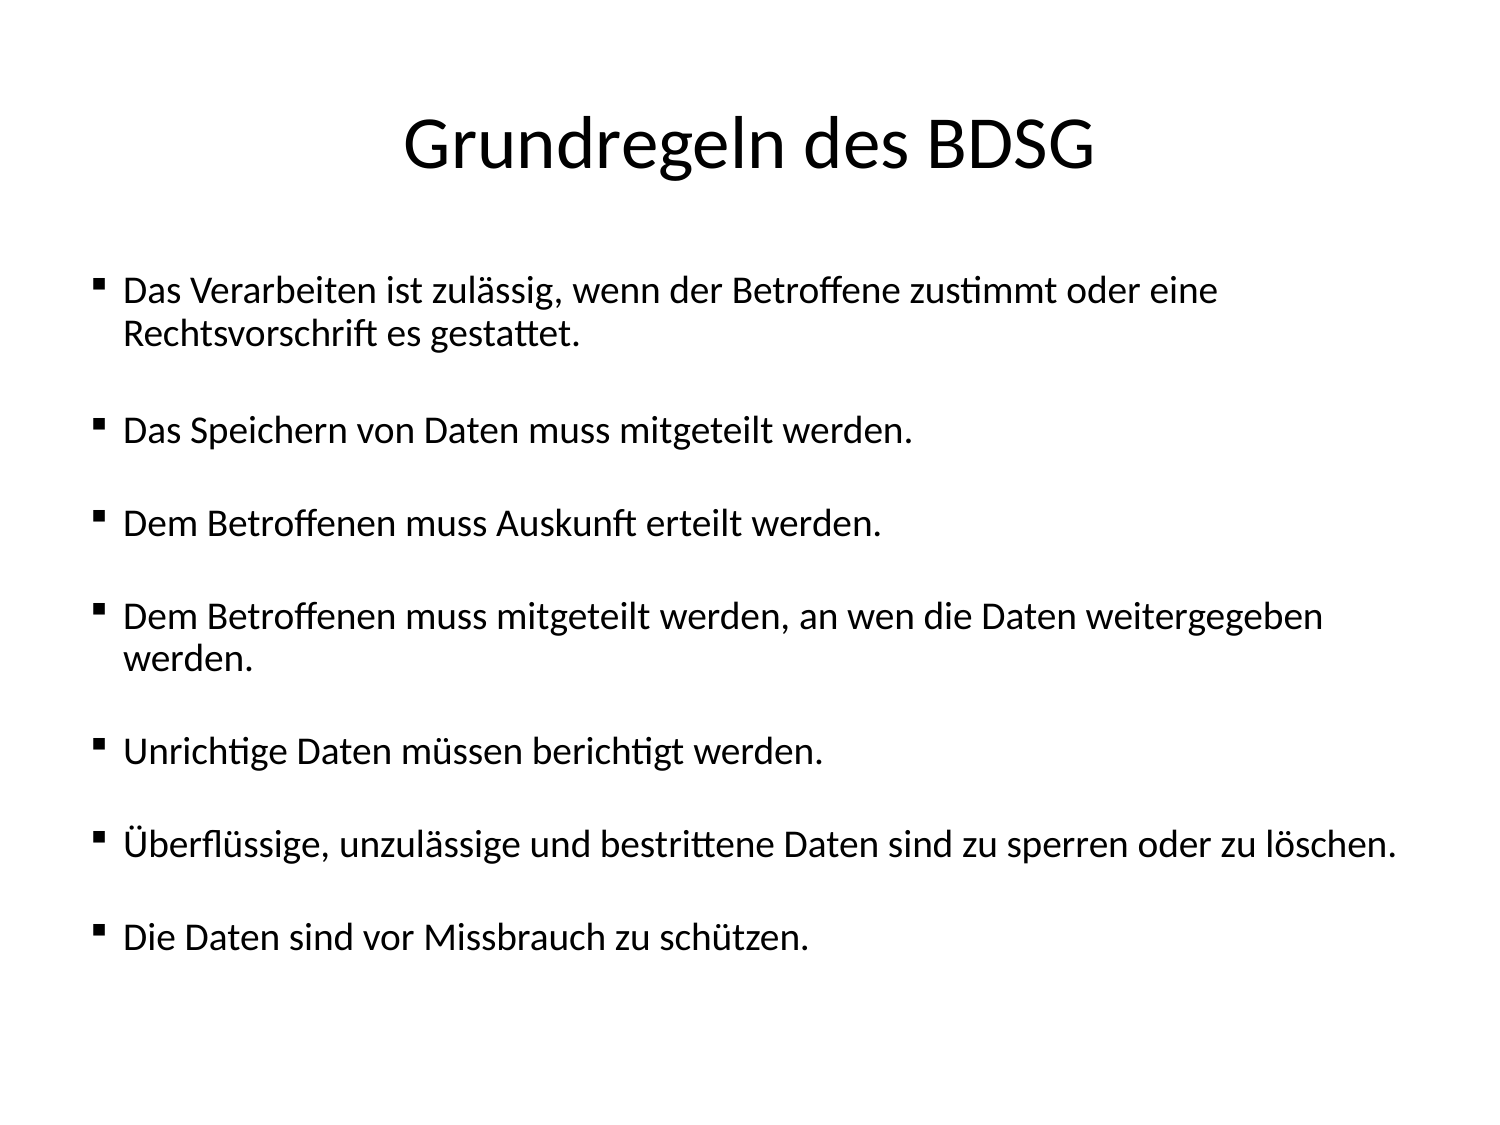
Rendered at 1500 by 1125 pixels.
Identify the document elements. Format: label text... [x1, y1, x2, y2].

list Das Verarbeiten ist zulässig, wenn der Betroffene zustimmt oder eine Rechtsvorschrift es gestattet. Das Speichern von Daten muss mitgeteilt werden. Dem Betroffenen muss Auskunft erteilt werden. Dem Betroffenen muss mitgeteilt werden, an wen die Daten weitergegeben werden. Unrichtige Daten müssen berichtigt werden. Überflüssige, unzulässige und bestrittene Daten sind zu sperren oder zu löschen. Die Daten sind vor Missbrauch zu schützen. [75, 262, 1425, 1005]
title Grundregeln des BDSG [75, 45, 1425, 233]
